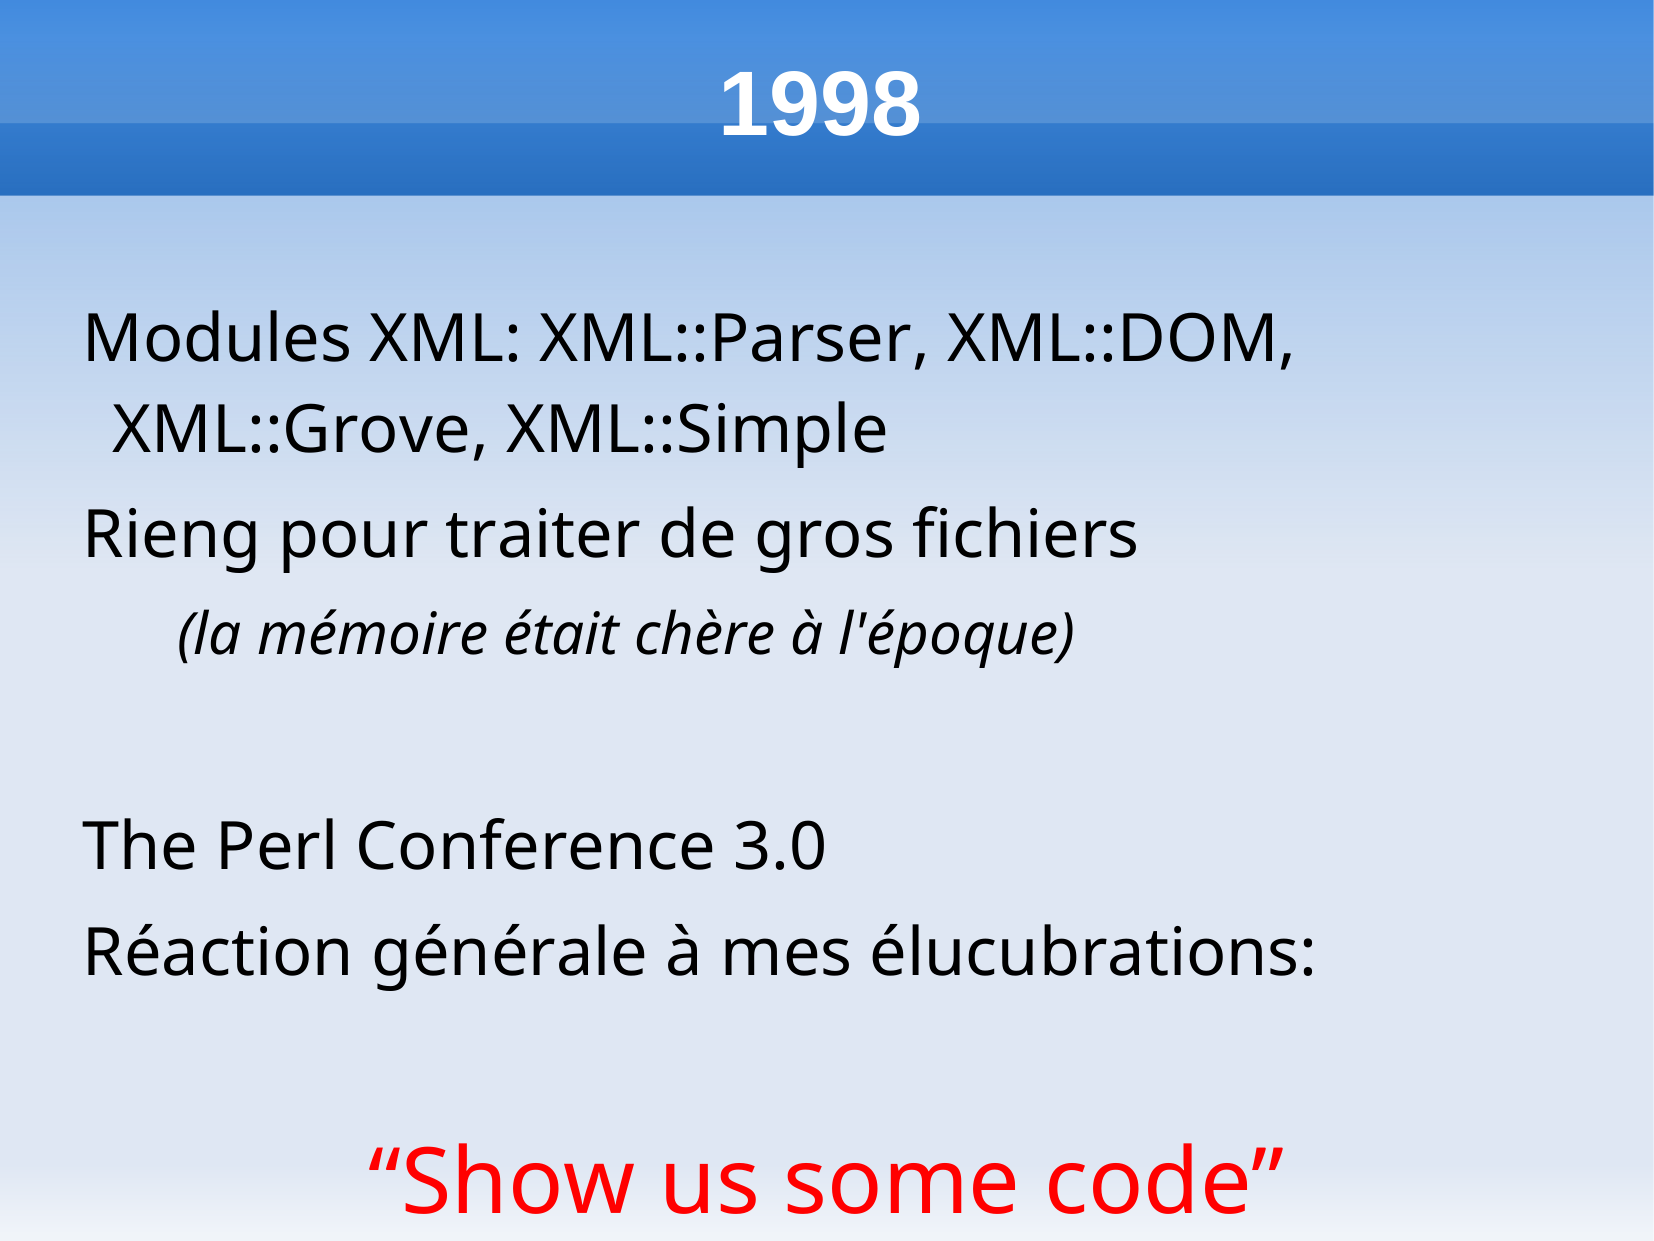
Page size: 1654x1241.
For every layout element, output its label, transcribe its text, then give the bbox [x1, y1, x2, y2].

title 1998 [76, 7, 1565, 200]
list Modules XML: XML::Parser, XML::DOM, XML::Grove, XML::Simple Rieng pour traiter de gros fichiers (la mémoire était chère à l'époque) The Perl Conference 3.0 Réaction générale à mes élucubrations: “Show us some code” [82, 290, 1571, 1119]
picture [0, 0, 1654, 1241]
